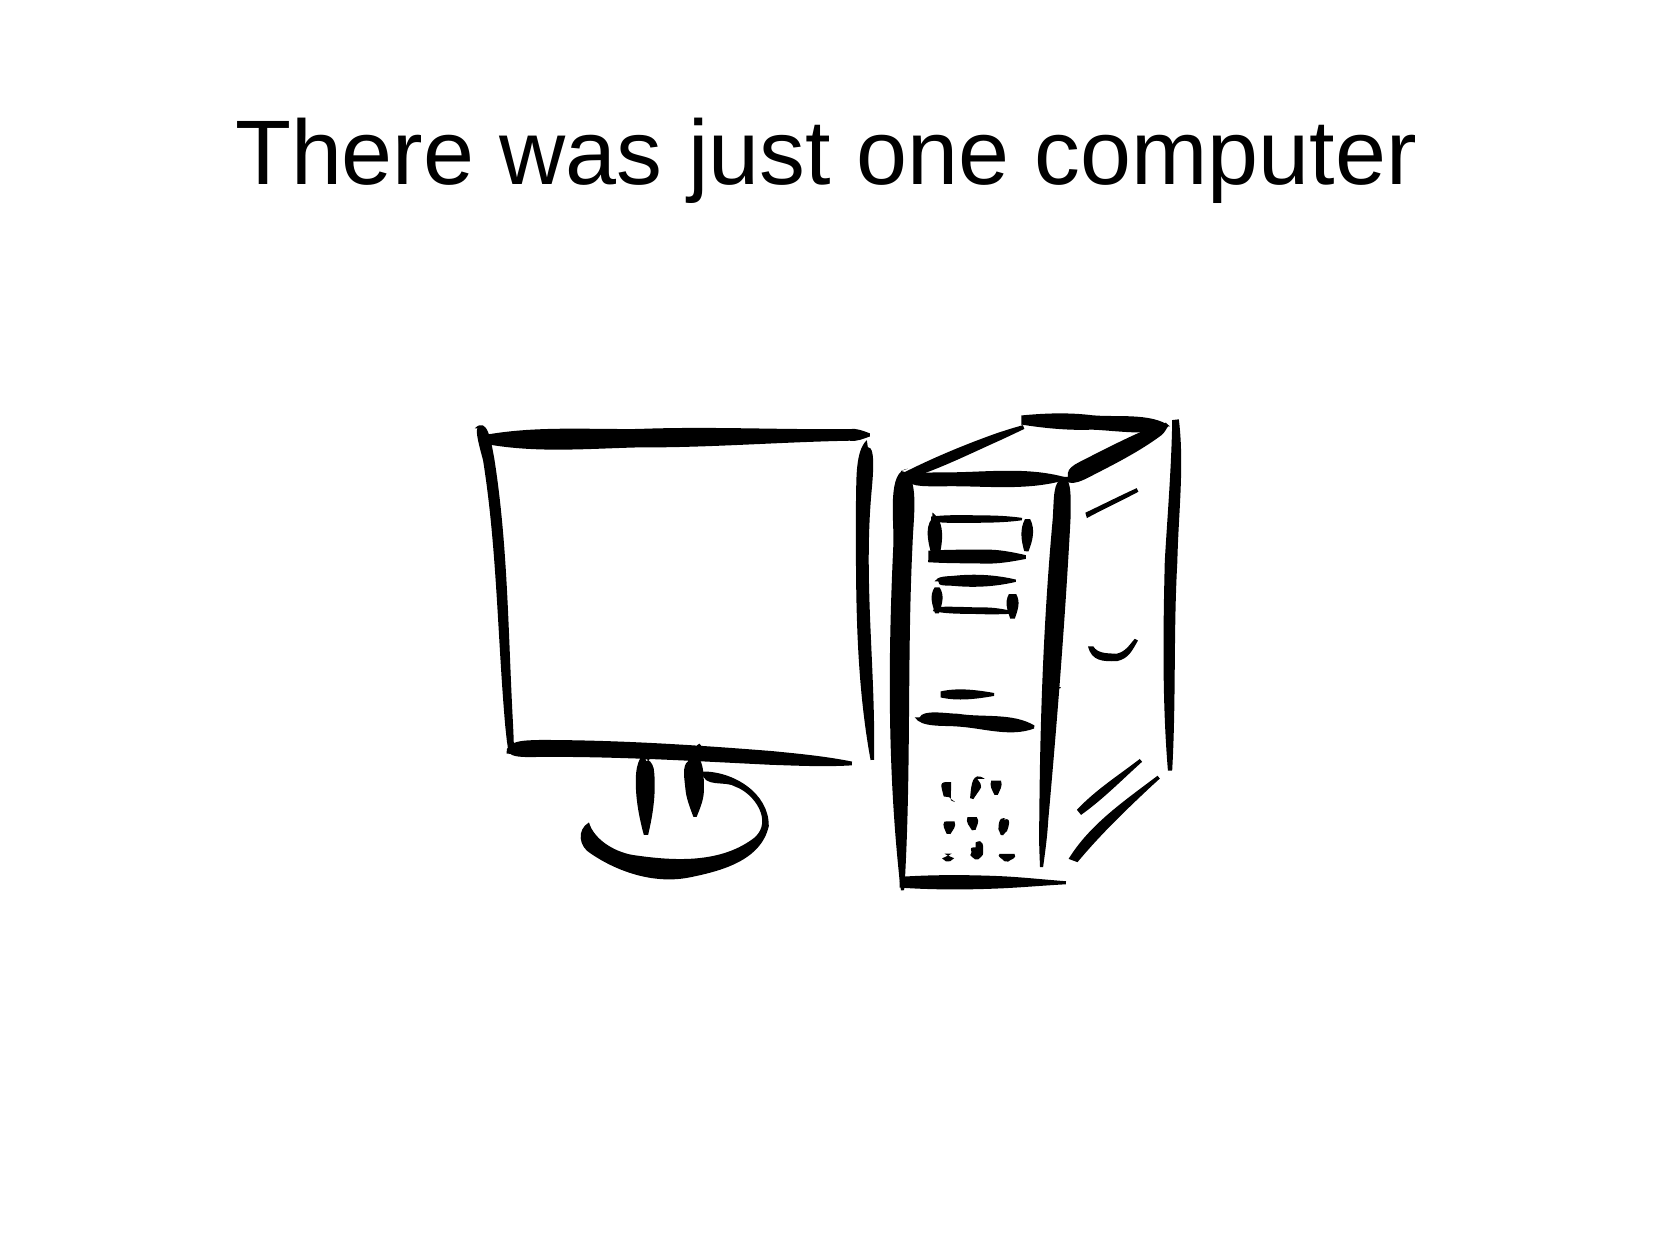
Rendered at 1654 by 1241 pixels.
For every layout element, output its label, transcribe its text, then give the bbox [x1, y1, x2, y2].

picture [474, 413, 1182, 891]
title There was just one computer [82, 56, 1571, 250]
